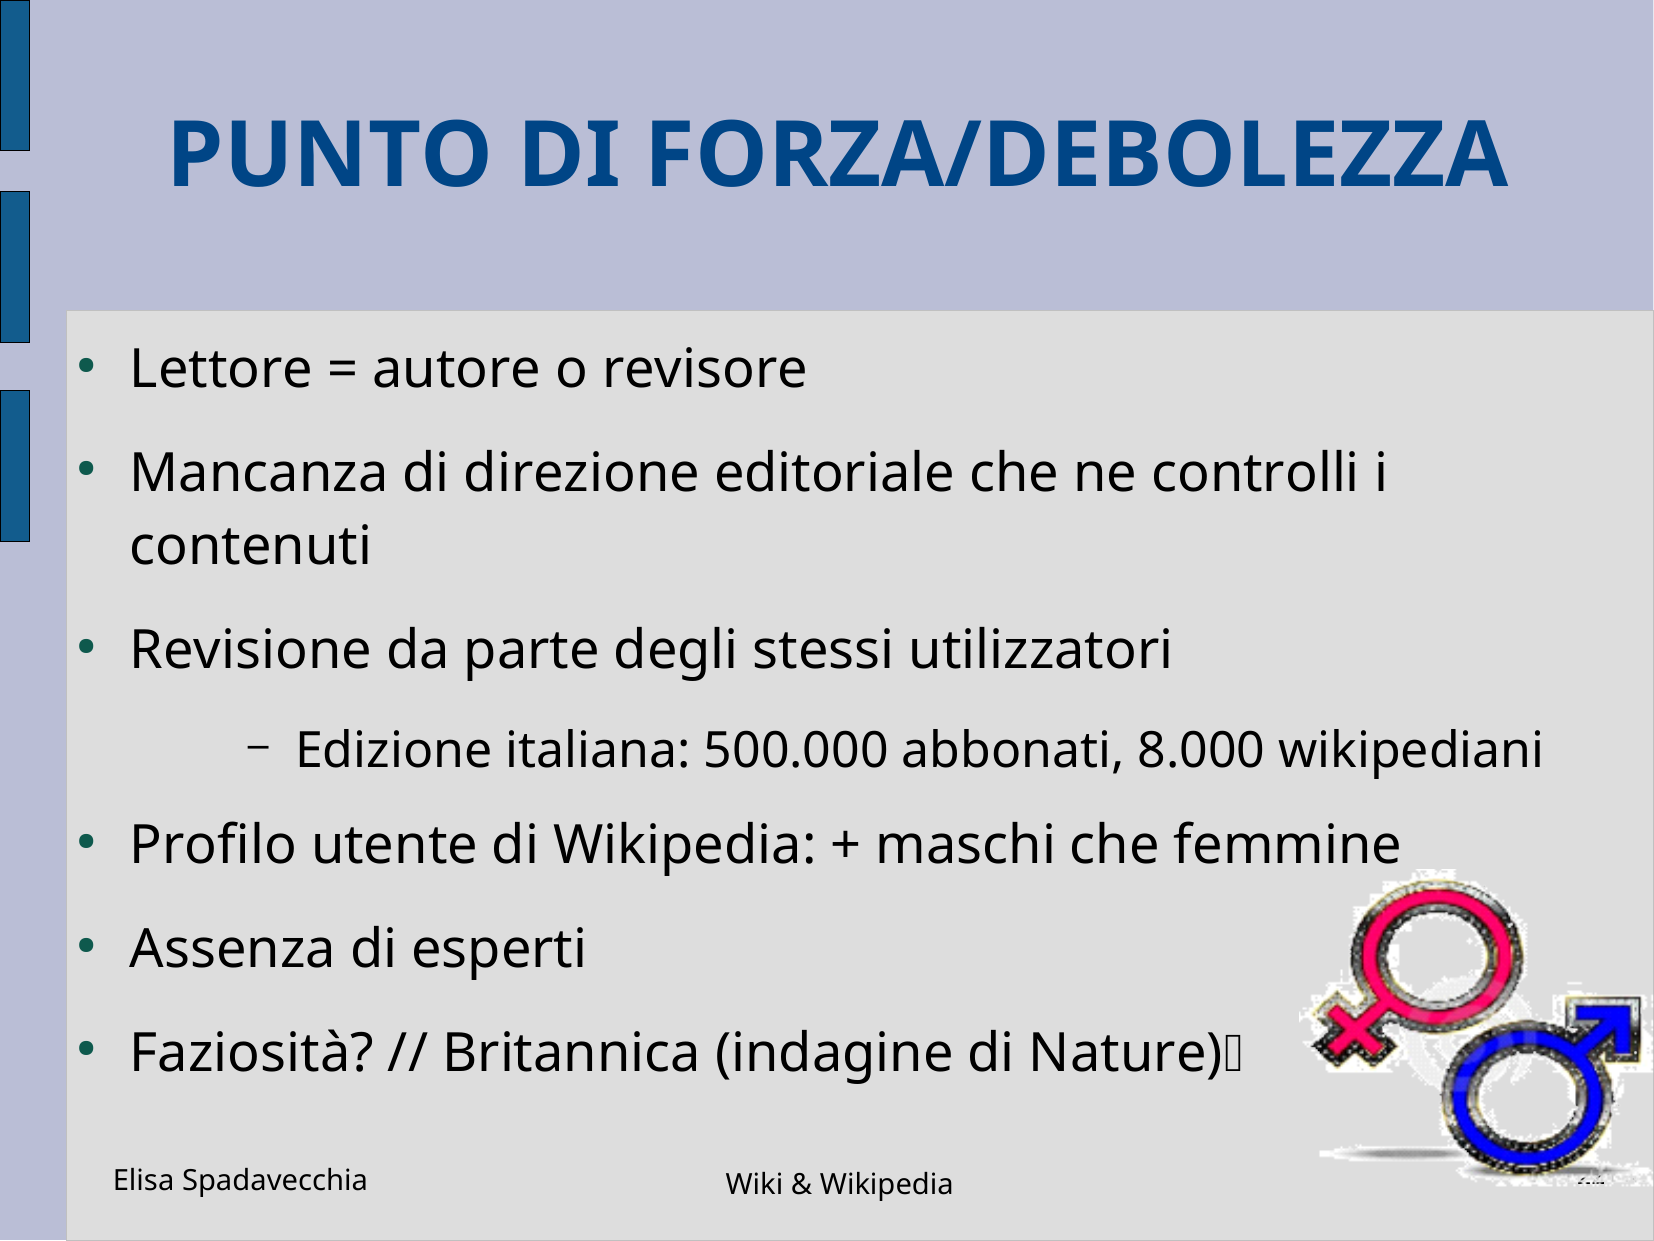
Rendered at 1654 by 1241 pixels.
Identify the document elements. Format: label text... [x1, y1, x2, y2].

title PUNTO DI FORZA/DEBOLEZZA [29, 55, 1648, 247]
list Lettore = autore o revisore Mancanza di direzione editoriale che ne controlli i contenuti Revisione da parte degli stessi utilizzatori Edizione italiana: 500.000 abbonati, 8.000 wikipediani Profilo utente di Wikipedia: + maschi che femmine Assenza di esperti Faziosità? // Britannica (indagine di Nature) [58, 329, 1548, 1241]
text_box Elisa Spadavecchia [97, 1153, 632, 1237]
picture [1299, 869, 1654, 1189]
text_box <numero> [1529, 1189, 1654, 1194]
text_box Wiki & Wikipedia [533, 1157, 1146, 1241]
